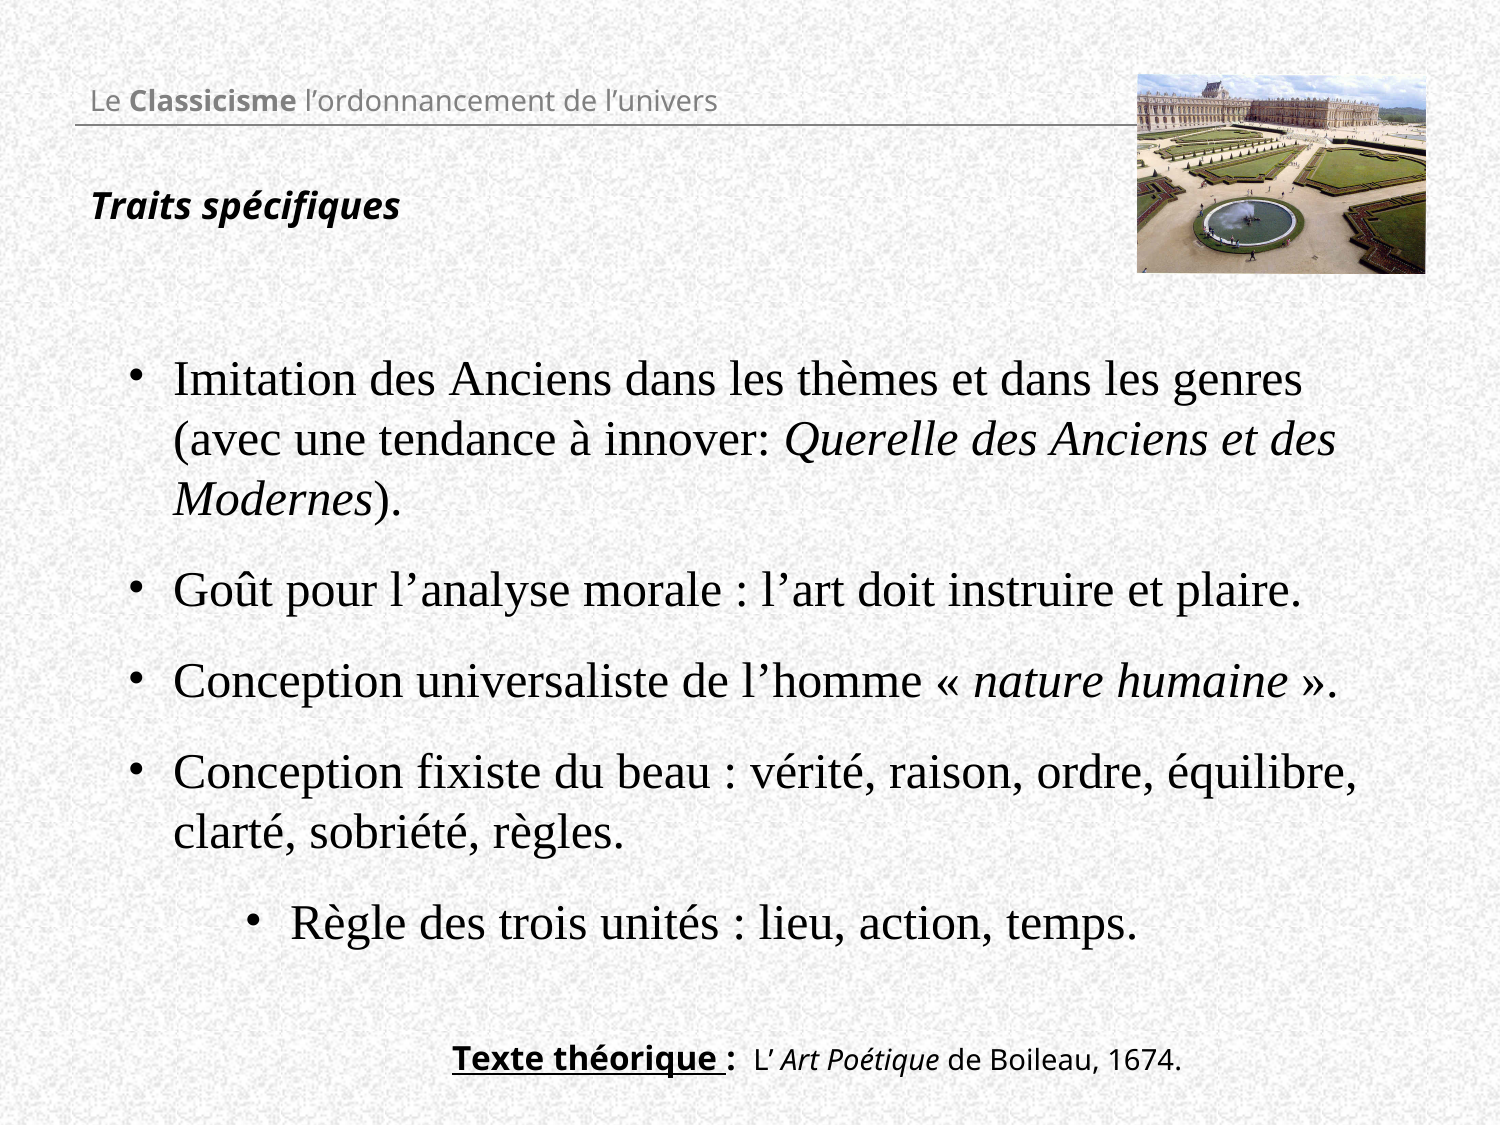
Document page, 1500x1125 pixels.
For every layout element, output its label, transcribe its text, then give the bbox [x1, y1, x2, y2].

text_box Imitation des Anciens dans les thèmes et dans les genres (avec une tendance à innover: Querelle des Anciens et des Modernes). Goût pour l’analyse morale : l’art doit instruire et plaire. Conception universaliste de l’homme « nature humaine ». Conception fixiste du beau : vérité, raison, ordre, équilibre, clarté, sobriété, règles. Règle des trois unités : lieu, action, temps. [112, 337, 1413, 958]
text_box Texte théorique : L’ Art Poétique de Boileau, 1674. [437, 1012, 1375, 1088]
text_box Le Classicisme l’ordonnancement de l’univers [74, 74, 1137, 126]
picture [0, 0, 1500, 1125]
text_box Traits spécifiques [74, 174, 501, 236]
